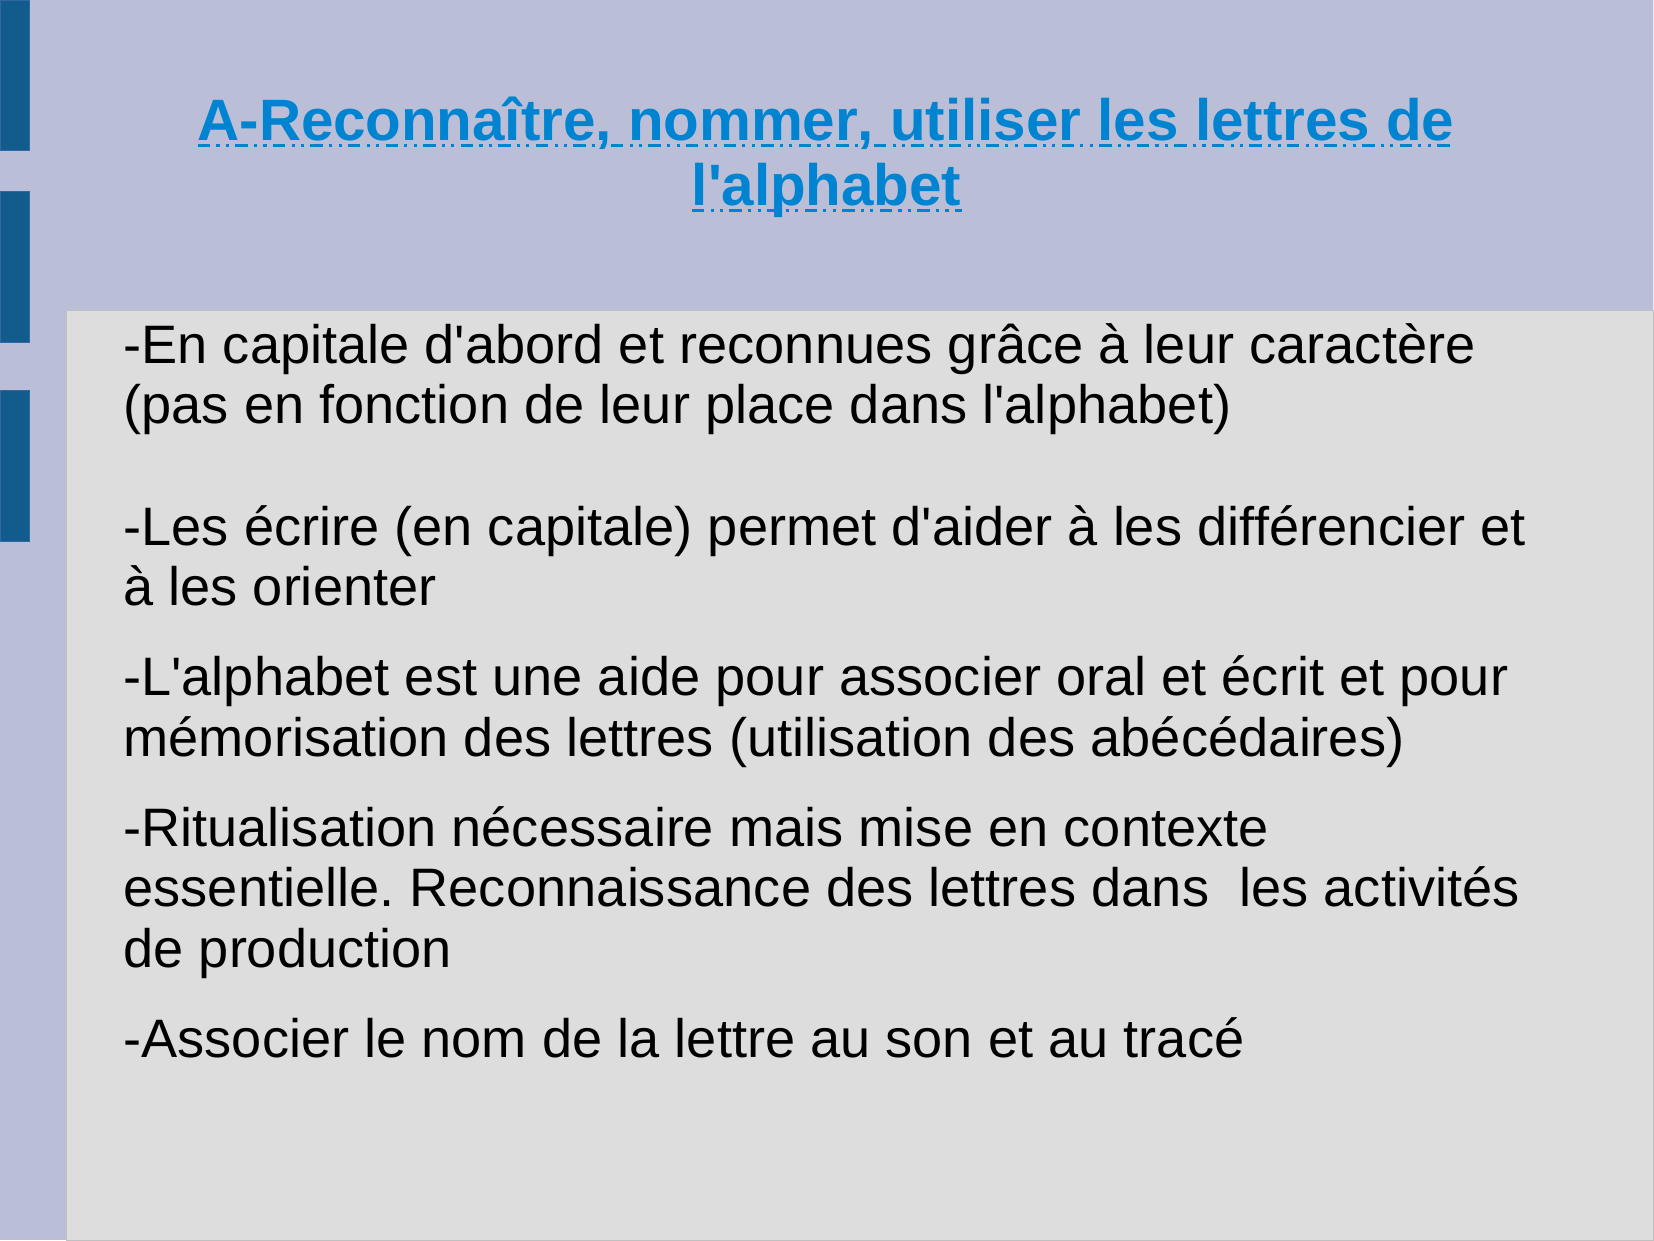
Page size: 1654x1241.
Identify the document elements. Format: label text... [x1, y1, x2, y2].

list -En capitale d'abord et reconnues grâce à leur caractère (pas en fonction de leur place dans l'alphabet) -Les écrire (en capitale) permet d'aider à les différencier et à les orienter -L'alphabet est une aide pour associer oral et écrit et pour mémorisation des lettres (utilisation des abécédaires) -Ritualisation nécessaire mais mise en contexte essentielle. Reconnaissance des lettres dans les activités de production -Associer le nom de la lettre au son et au tracé [123, 224, 1536, 1164]
title A-Reconnaître, nommer, utiliser les lettres de l'alphabet [82, 49, 1571, 257]
